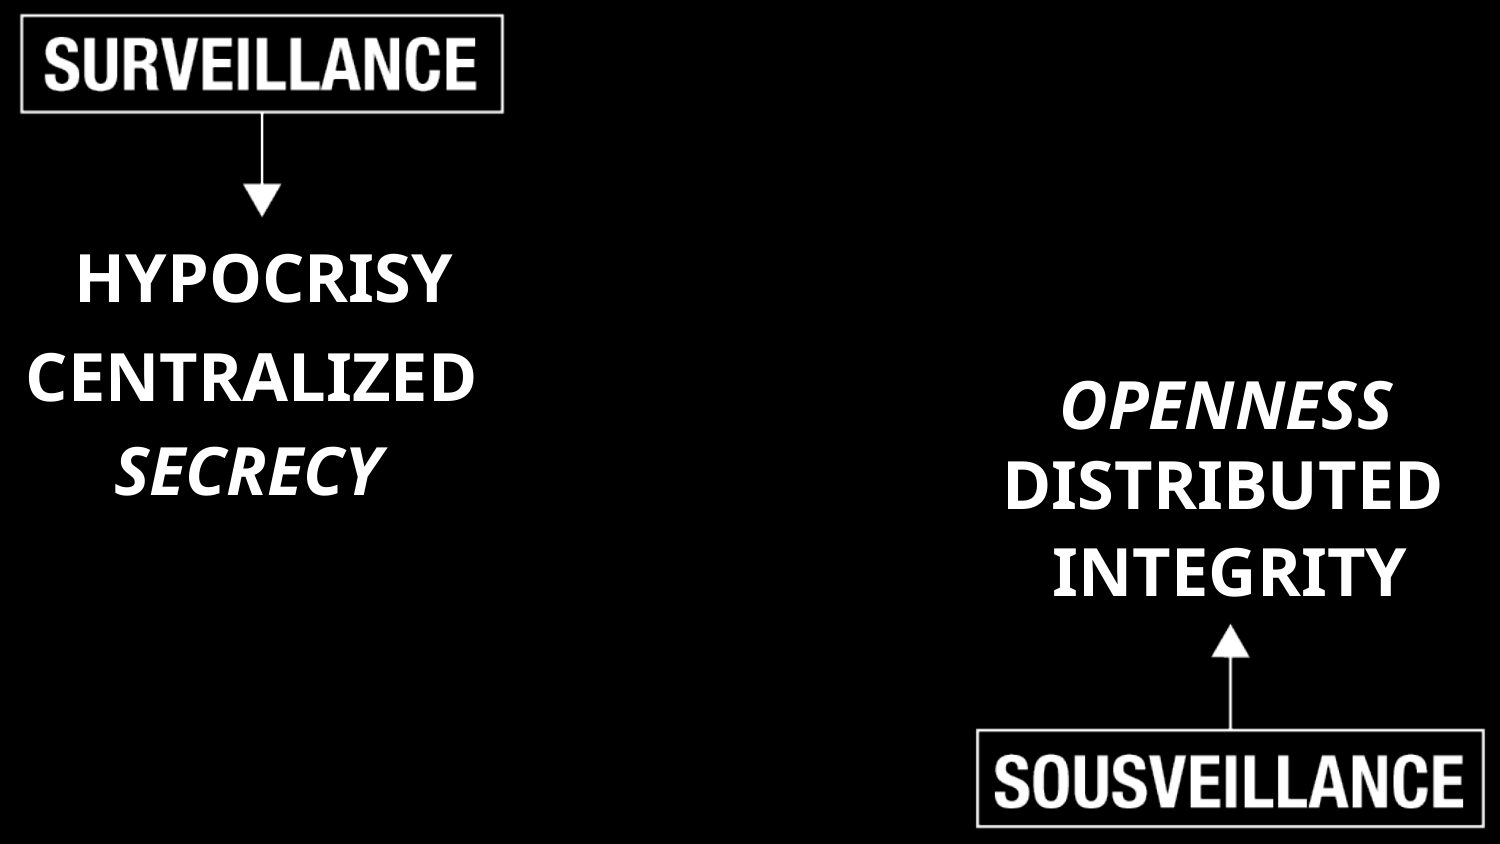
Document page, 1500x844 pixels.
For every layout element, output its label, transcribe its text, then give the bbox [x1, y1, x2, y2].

text_box INTEGRITY [1037, 531, 1423, 618]
text_box HYPOCRISY [59, 228, 469, 324]
picture [14, 0, 632, 844]
text_box CENTRALIZED [11, 327, 494, 423]
picture [959, 12, 1500, 844]
text_box OPENNESS [1044, 355, 1409, 451]
text_box DISTRIBUTED [987, 435, 1460, 531]
text_box SECRECY [99, 420, 398, 516]
